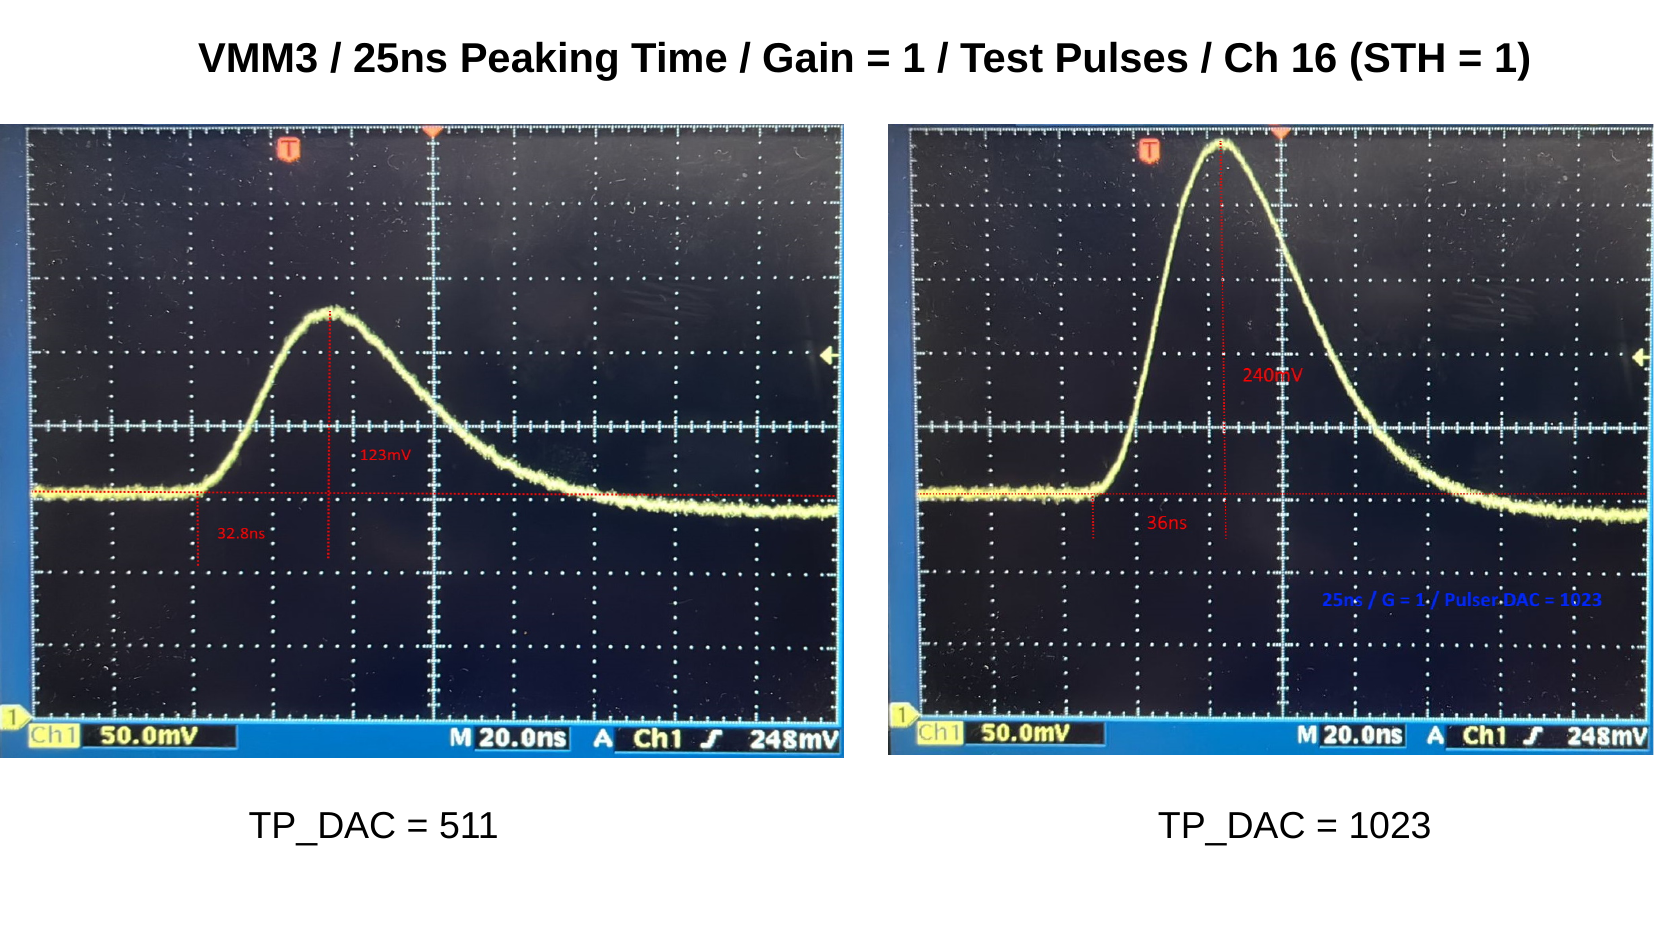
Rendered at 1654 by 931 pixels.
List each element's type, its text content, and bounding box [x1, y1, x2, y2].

picture [0, 124, 844, 758]
text_box TP_DAC = 511 [233, 797, 514, 855]
text_box TP_DAC = 1023 [1143, 797, 1447, 855]
text_box VMM3 / 25ns Peaking Time / Gain = 1 / Test Pulses / Ch 16 (STH = 1) [183, 27, 1547, 90]
picture [888, 124, 1654, 755]
